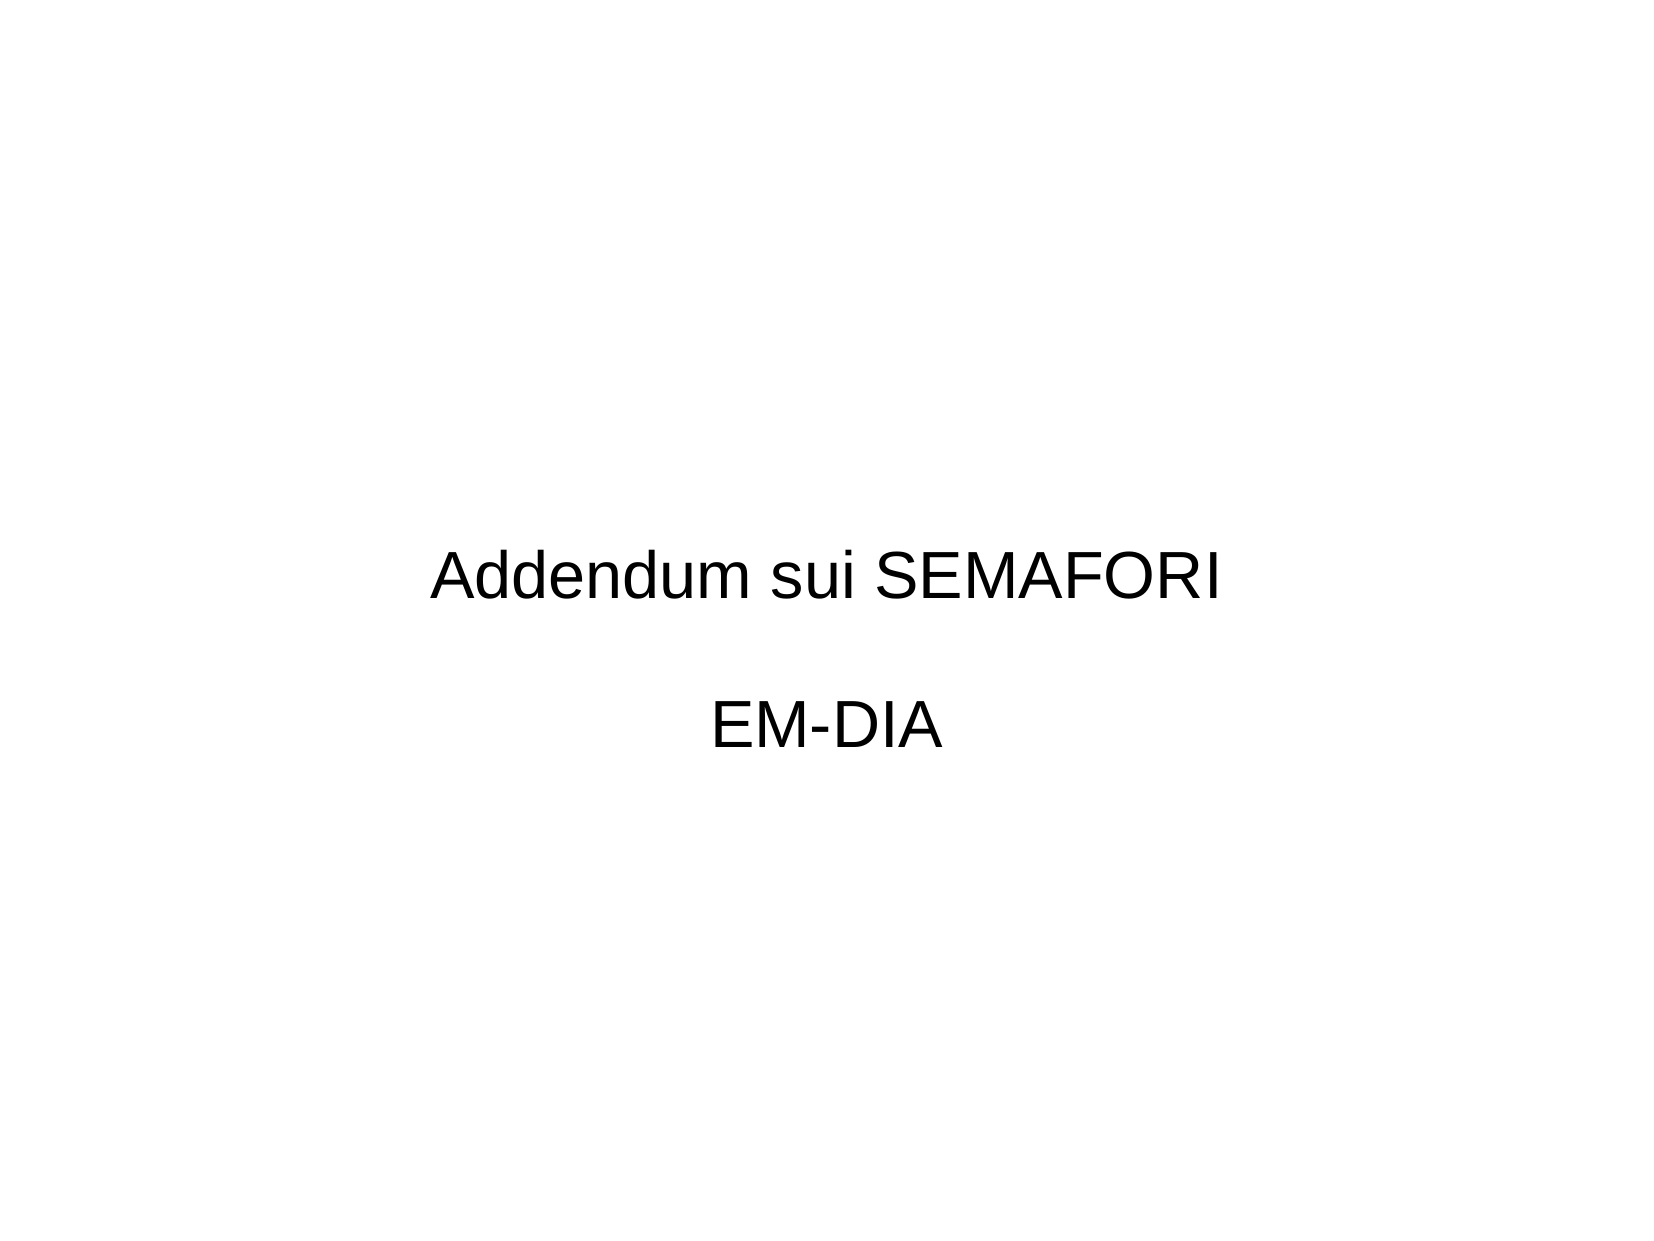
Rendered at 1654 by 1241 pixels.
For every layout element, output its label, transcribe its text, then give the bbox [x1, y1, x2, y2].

subtitle Addendum sui SEMAFORI EM-DIA [82, 290, 1571, 1010]
